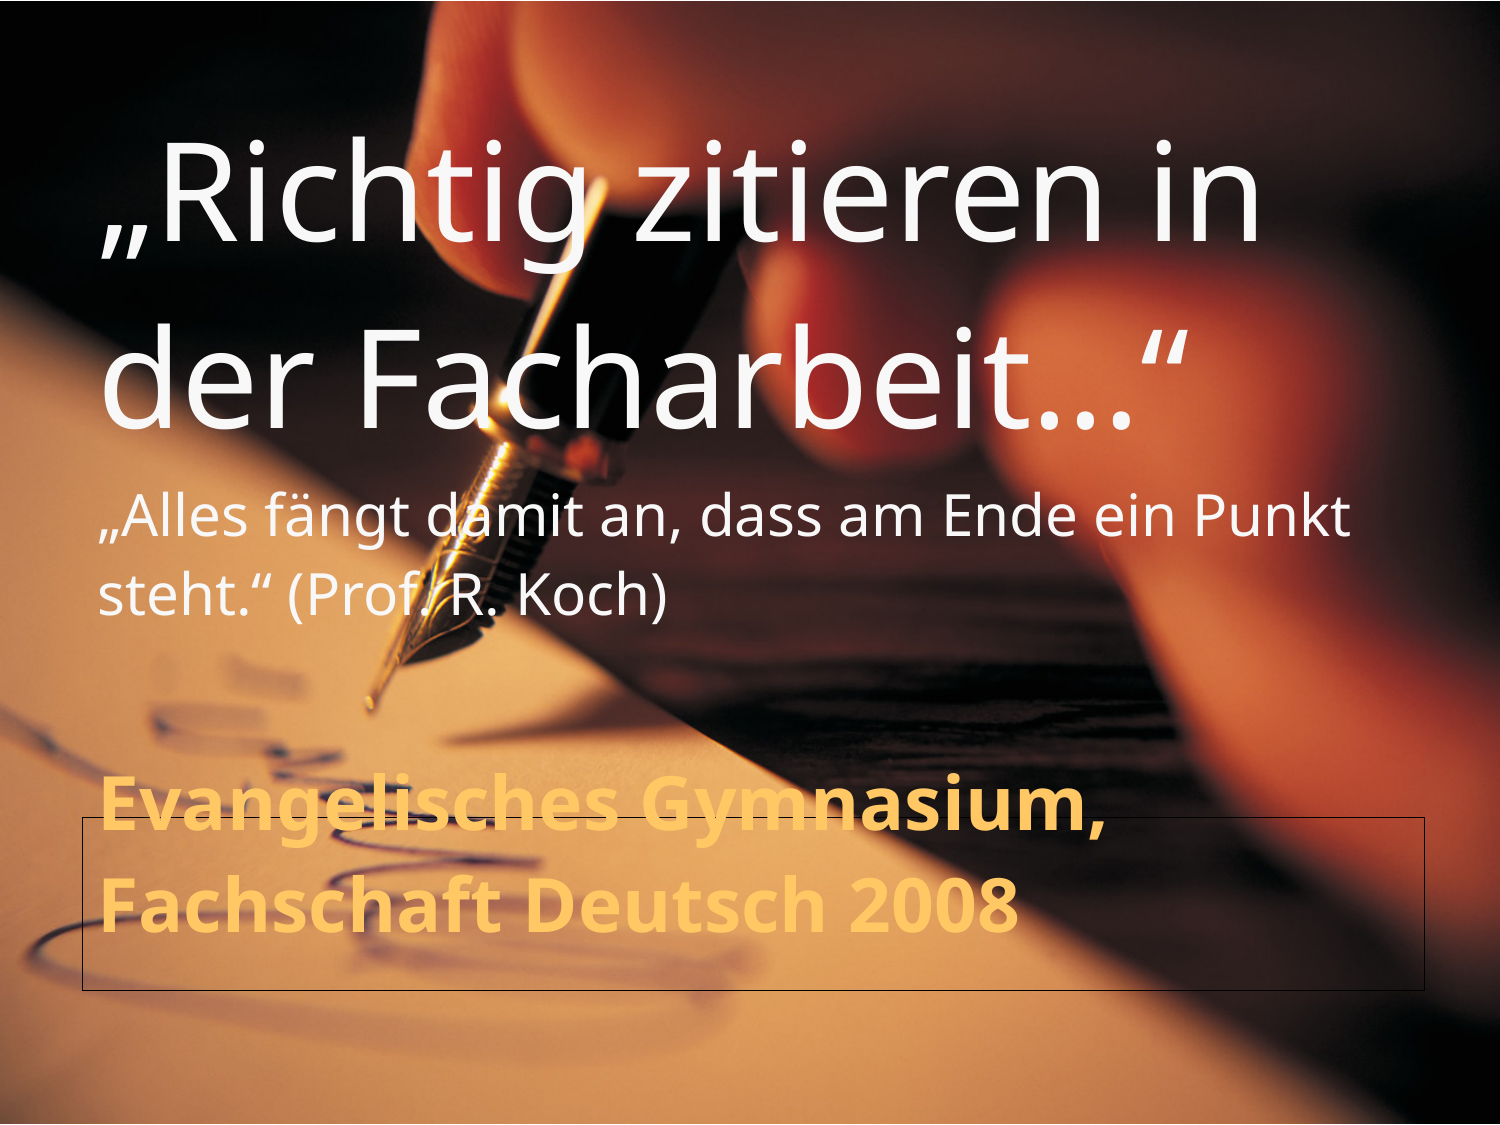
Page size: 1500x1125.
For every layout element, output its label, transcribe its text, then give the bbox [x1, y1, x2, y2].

list „Richtig zitieren in der Facharbeit…“ „Alles fängt damit an, dass am Ende ein Punkt steht.“ (Prof. R. Koch) [82, 86, 1425, 774]
title Evangelisches Gymnasium, Fachschaft Deutsch 2008 [82, 817, 1425, 991]
picture [0, 1, 1500, 1124]
